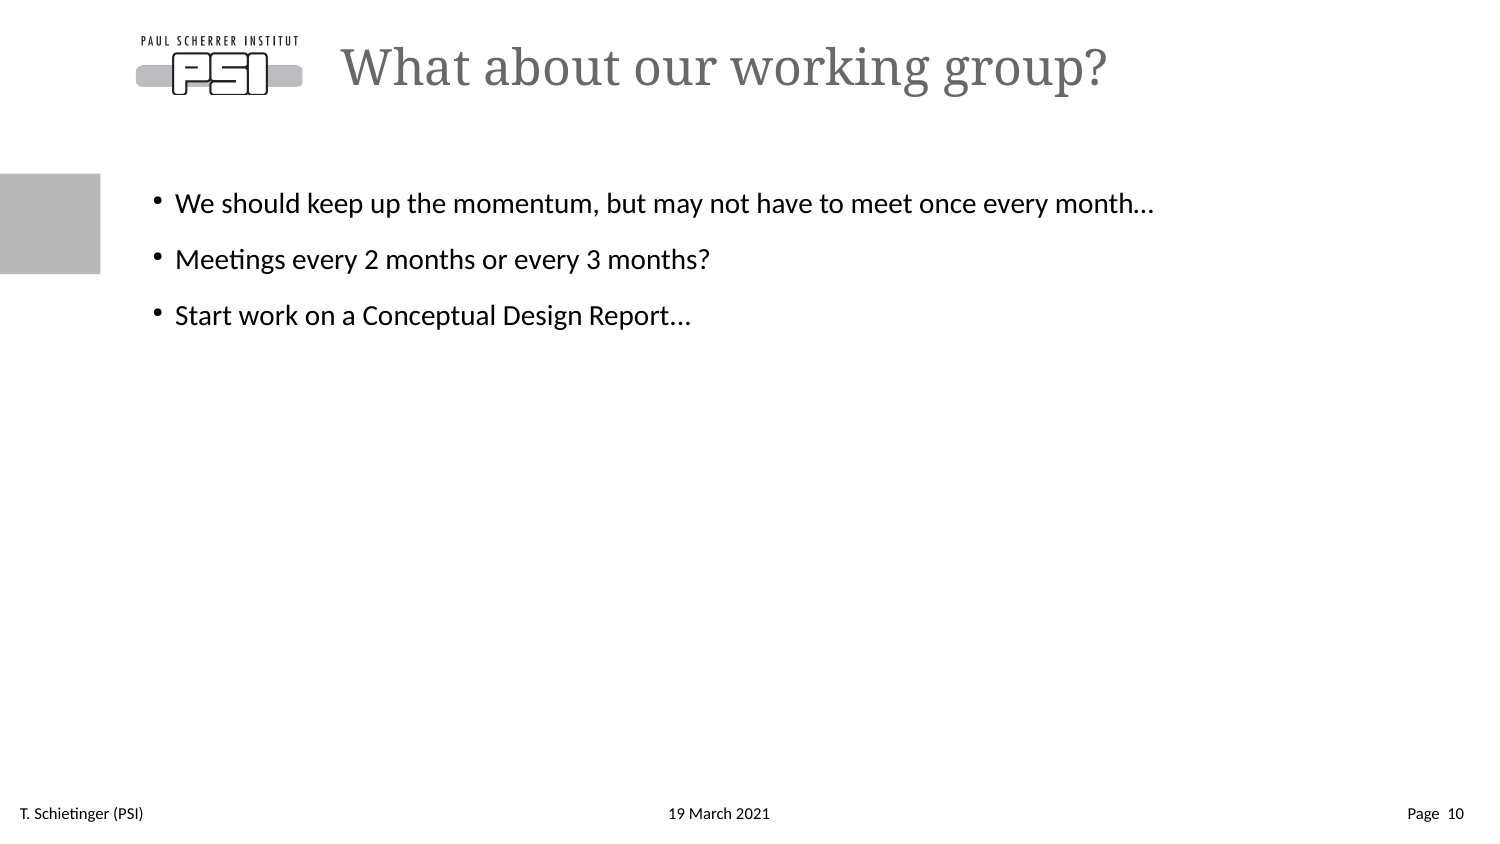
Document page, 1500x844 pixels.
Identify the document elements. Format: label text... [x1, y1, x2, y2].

title What about our working group? [340, 35, 1442, 98]
list We should keep up the momentum, but may not have to meet once every month… Meetings every 2 months or every 3 months? Start work on a Conceptual Design Report... [149, 184, 1450, 766]
